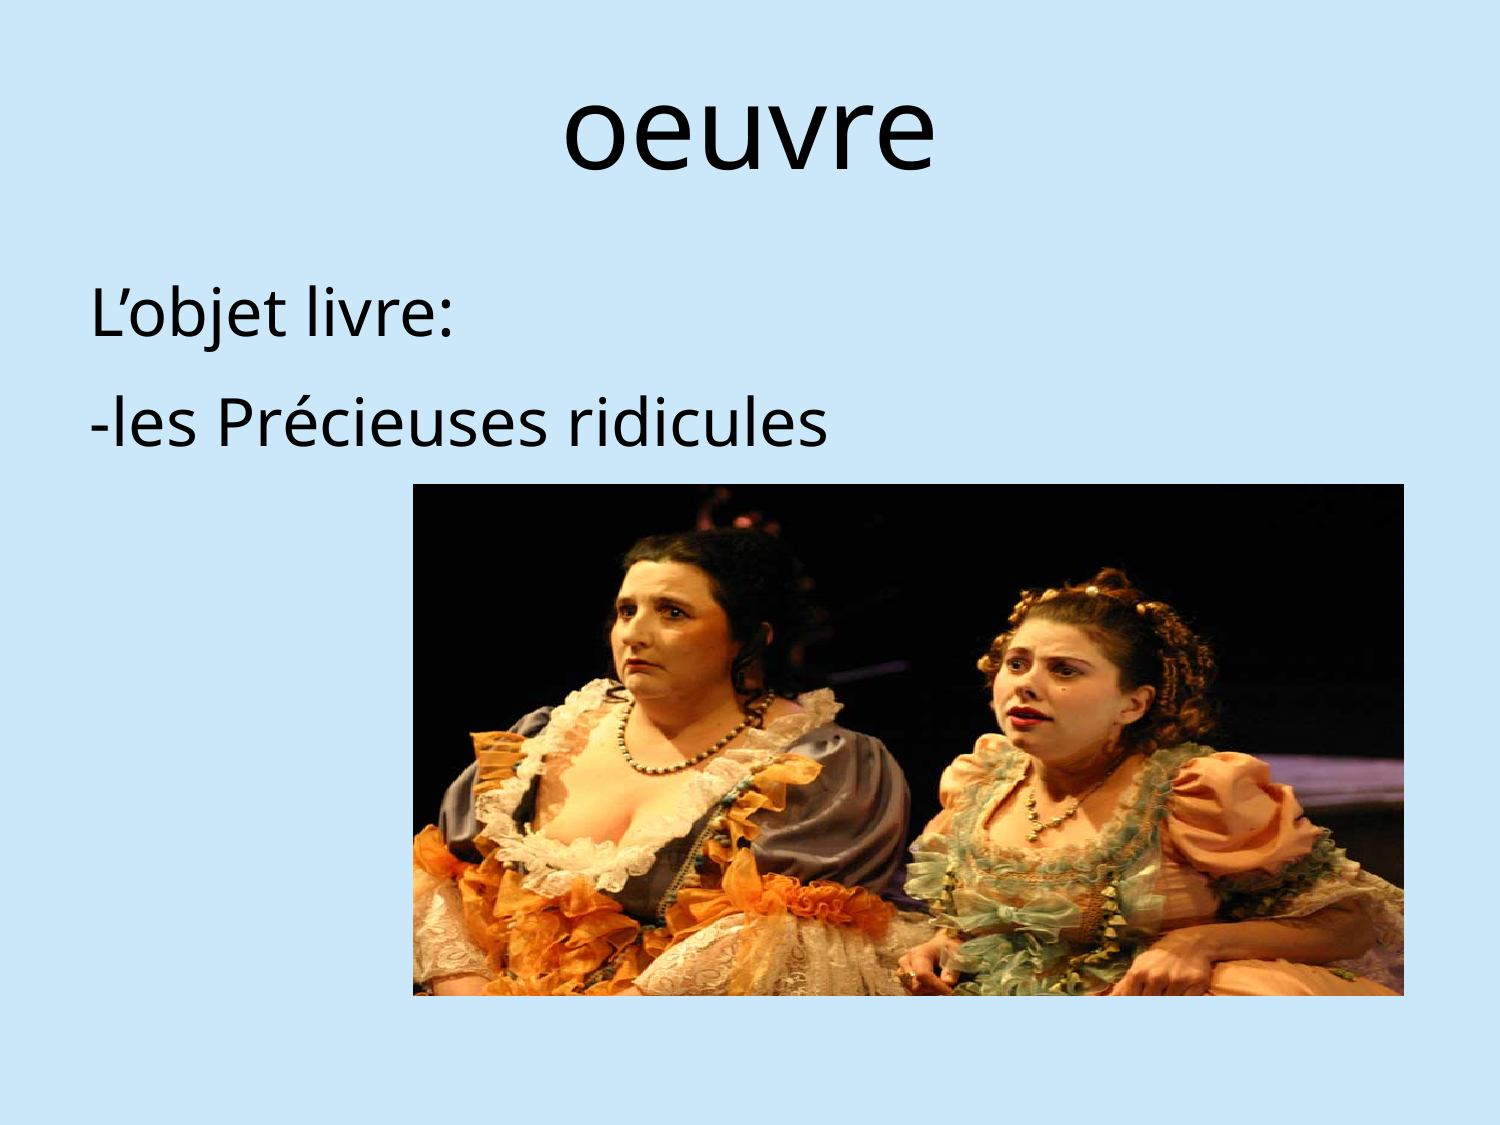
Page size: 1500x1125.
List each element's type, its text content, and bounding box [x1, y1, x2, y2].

list L’objet livre: -les Précieuses ridicules [75, 262, 1425, 1005]
picture [413, 484, 1404, 996]
title oeuvre [75, 45, 1425, 233]
